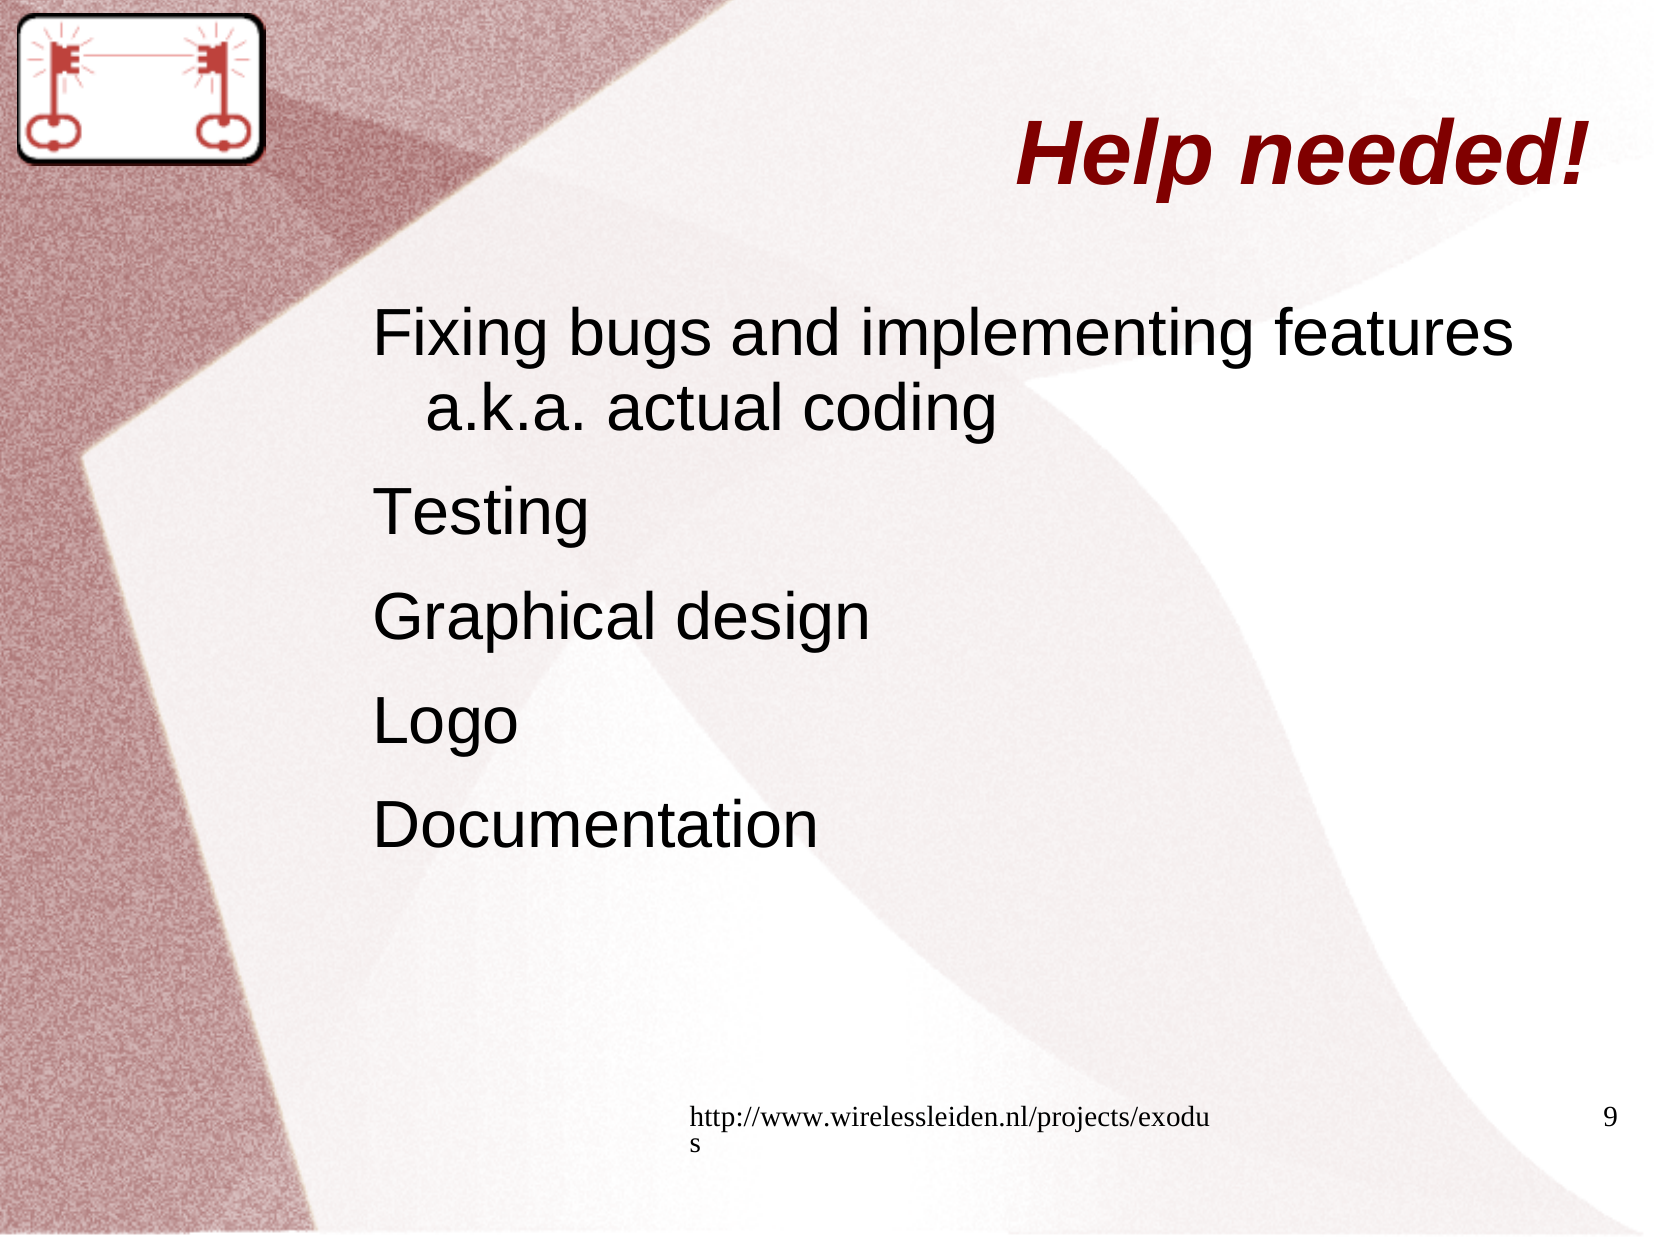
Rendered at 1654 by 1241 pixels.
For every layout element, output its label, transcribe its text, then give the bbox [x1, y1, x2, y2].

title Help needed! [596, 56, 1607, 250]
picture [0, 0, 1654, 1241]
list Fixing bugs and implementing features a.k.a. actual coding Testing Graphical design Logo Documentation [354, 295, 1565, 1004]
